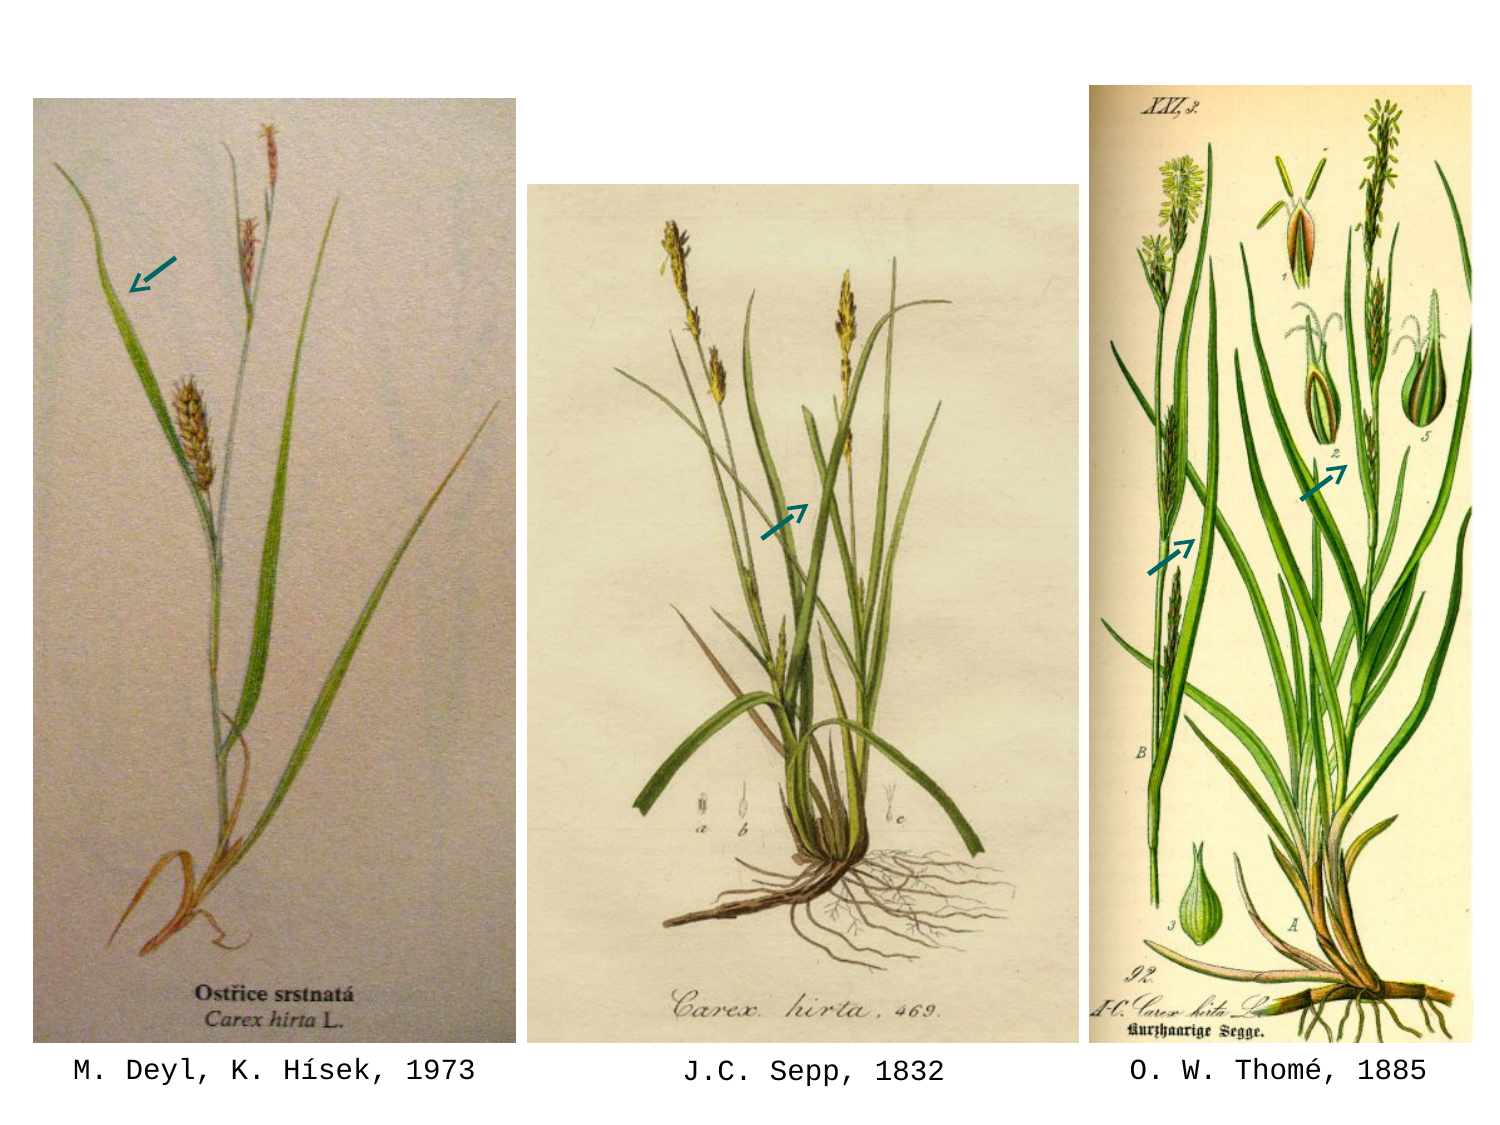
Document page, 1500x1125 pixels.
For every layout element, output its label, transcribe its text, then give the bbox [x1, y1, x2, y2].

text_box O. W. Thomé, 1885 [1114, 1042, 1442, 1094]
picture [1089, 85, 1474, 1044]
text_box M. Deyl, K. Hísek, 1973 [58, 1044, 491, 1094]
text_box J.C. Sepp, 1832 [667, 1043, 960, 1094]
picture [33, 98, 516, 1044]
picture [527, 184, 1079, 1043]
